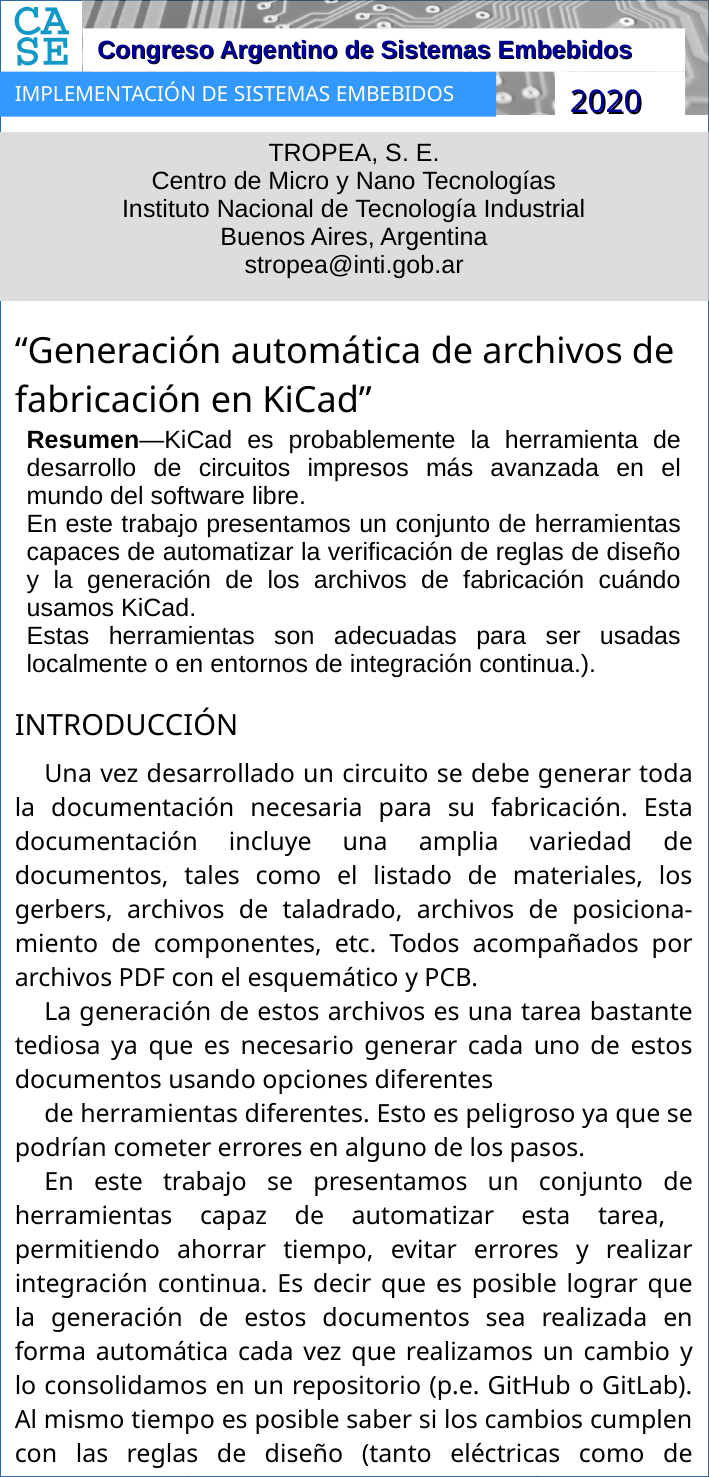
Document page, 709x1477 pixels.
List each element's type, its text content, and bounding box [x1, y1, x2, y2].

picture [497, 72, 555, 115]
text_box INTRODUCCIÓN Una vez desarrollado un circuito se debe generar toda la documentación necesaria para su fabricación. Esta documentación incluye una amplia variedad de documentos, tales como el listado de materiales, los gerbers, archivos de taladrado, archivos de posiciona-miento de componentes, etc. Todos acompañados por archivos PDF con el esquemático y PCB. La generación de estos archivos es una tarea bastante tediosa ya que es necesario generar cada uno de estos documentos usando opciones diferentes de herramientas diferentes. Esto es peligroso ya que se podrían cometer errores en alguno de los pasos. En este trabajo se presentamos un conjunto de herramientas capaz de automatizar esta tarea, permitiendo ahorrar tiempo, evitar errores y realizar integración continua. Es decir que es posible lograr que la generación de estos documentos sea realizada en forma automática cada vez que realizamos un cambio y lo consolidamos en un repositorio (p.e. GitHub o GitLab). Al mismo tiempo es posible saber si los cambios cumplen con las reglas de diseño (tanto eléctricas como de distancias) en forma completamente automática. [0, 696, 709, 1477]
picture [10, 5, 74, 67]
text_box Resumen—KiCad es probablemente la herramienta de desarrollo de circuitos impresos más avanzada en el mundo del software libre. En este trabajo presentamos un conjunto de herramientas capaces de automatizar la verificación de reglas de diseño y la generación de los archivos de fabricación cuándo usamos KiCad. Estas herramientas son adecuadas para ser usadas localmente o en entornos de integración continua.). [11, 418, 697, 686]
picture [82, 0, 709, 115]
text_box “Generación automática de archivos de fabricación en KiCad” [0, 317, 709, 417]
text_box 2020 [555, 71, 686, 118]
text_box TROPEA, S. E. Centro de Micro y Nano Tecnologías Instituto Nacional de Tecnología Industrial Buenos Aires, Argentina stropea@inti.gob.ar [0, 131, 709, 301]
text_box IMPLEMENTACIÓN DE SISTEMAS EMBEBIDOS [0, 71, 497, 117]
text_box Congreso Argentino de Sistemas Embebidos [82, 28, 686, 72]
